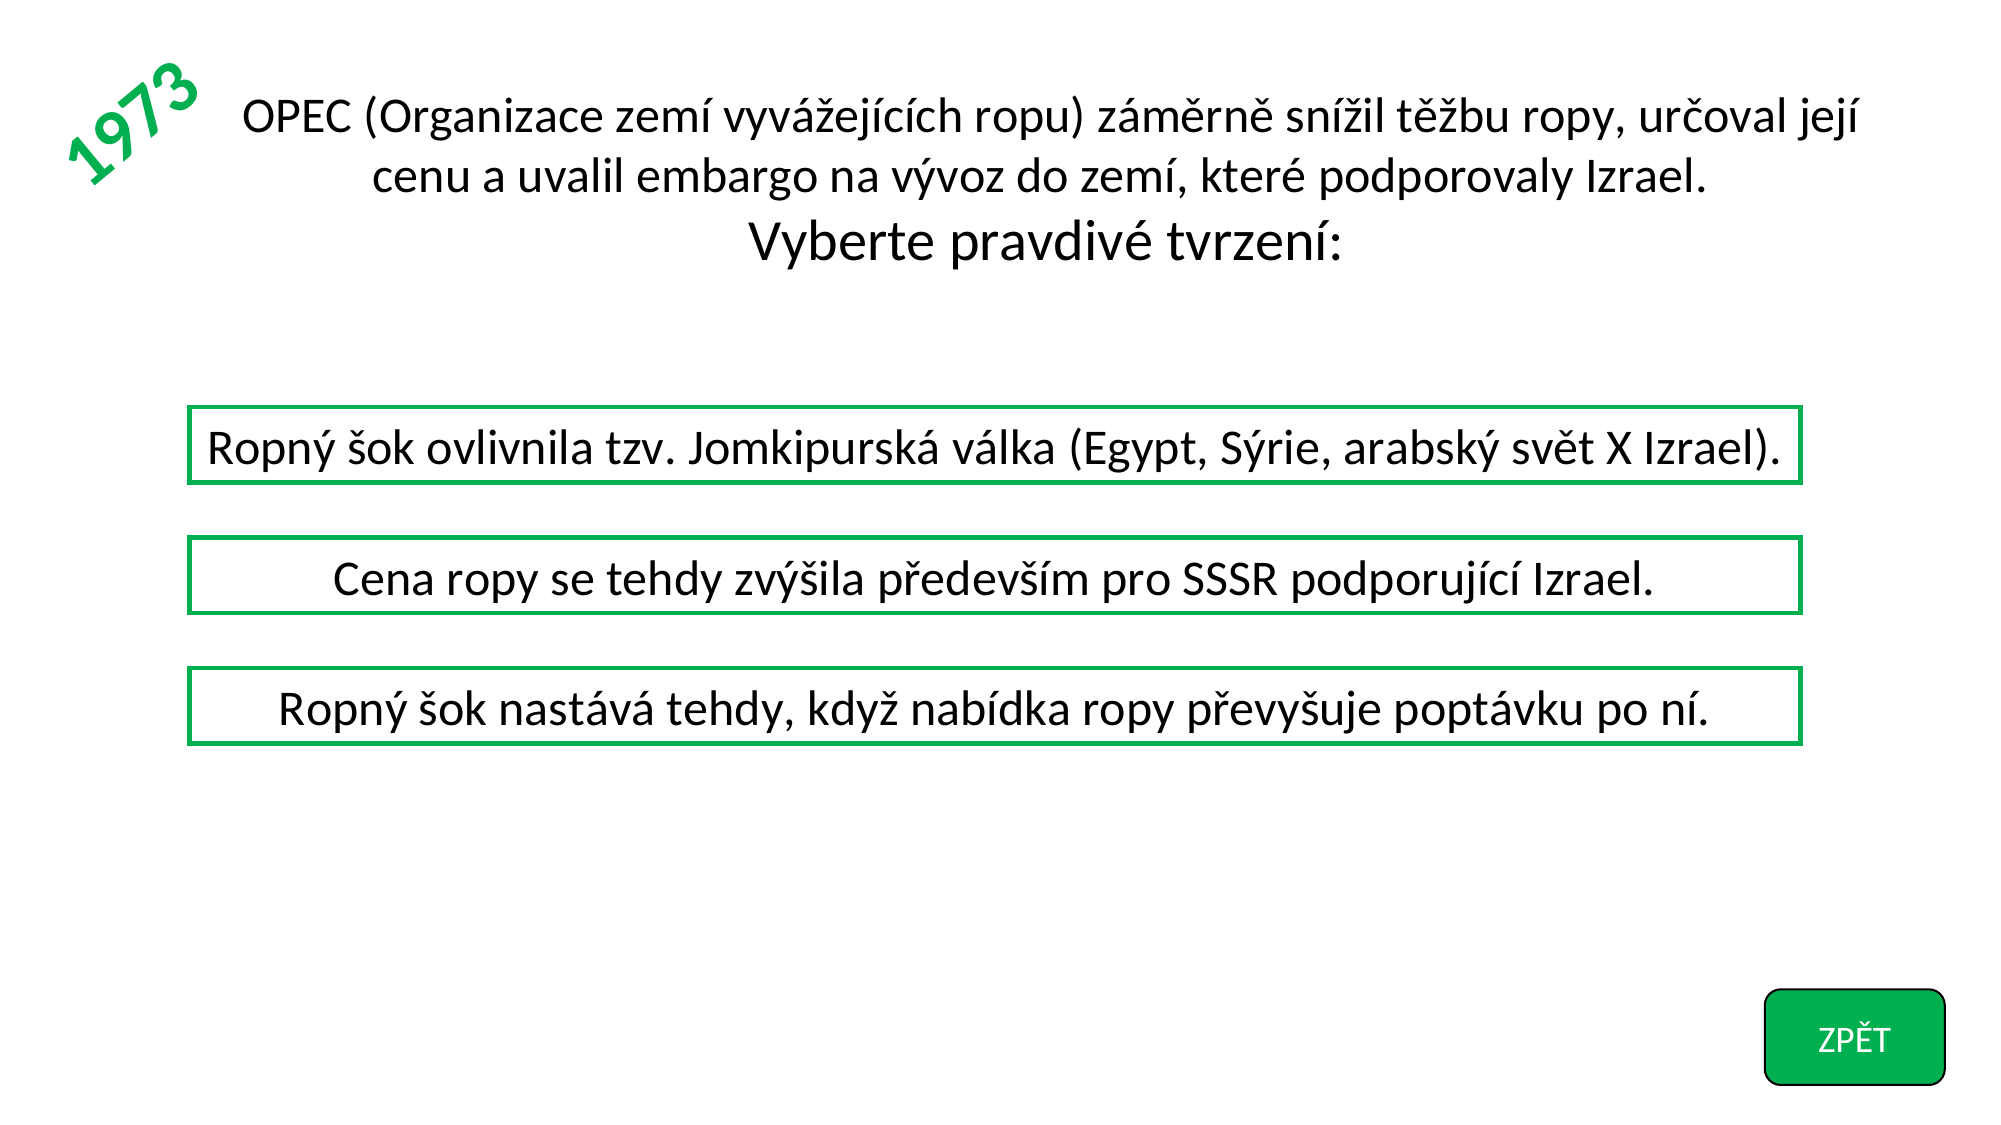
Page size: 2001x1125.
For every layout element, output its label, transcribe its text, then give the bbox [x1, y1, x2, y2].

text_box Ropný šok ovlivnila tzv. Jomkipurská válka (Egypt, Sýrie, arabský svět X Izrael). [189, 406, 1801, 483]
text_box ZPĚT [1764, 989, 1945, 1085]
text_box Ropný šok nastává tehdy, když nabídka ropy převyšuje poptávku po ní. [189, 668, 1801, 744]
text_box OPEC (Organizace zemí vyvážejících ropu) záměrně snížil těžbu ropy, určoval její cenu a uvalil embargo na vývoz do zemí, které podporovaly Izrael. Vyberte pravdivé tvrzení: [216, 74, 1877, 350]
text_box Cena ropy se tehdy zvýšila především pro SSSR podporující Izrael. [189, 537, 1801, 613]
text_box 1973 [24, 21, 216, 219]
